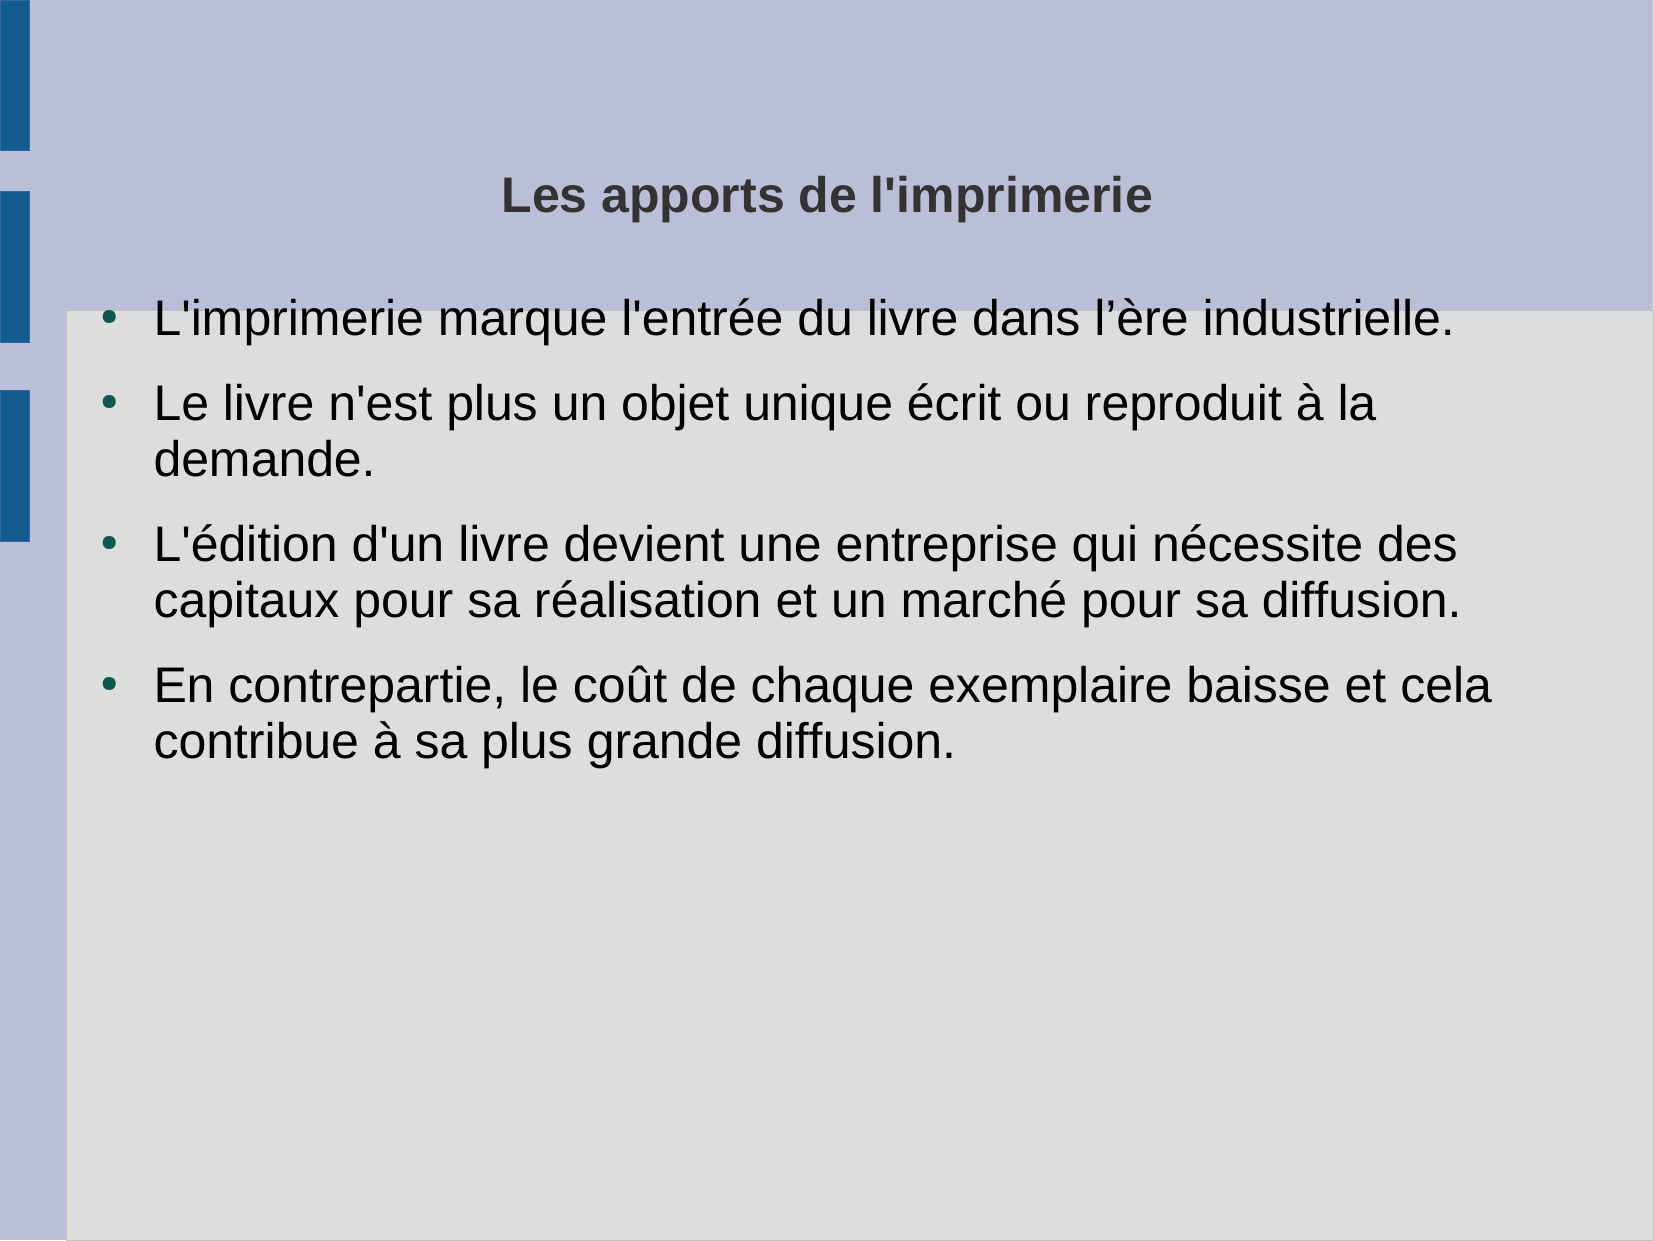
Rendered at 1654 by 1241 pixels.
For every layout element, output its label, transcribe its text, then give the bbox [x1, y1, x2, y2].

list L'imprimerie marque l'entrée du livre dans l’ère industrielle. Le livre n'est plus un objet unique écrit ou reproduit à la demande. L'édition d'un livre devient une entreprise qui nécessite des capitaux pour sa réalisation et un marché pour sa diffusion. En contrepartie, le coût de chaque exemplaire baisse et cela contribue à sa plus grande diffusion. [82, 290, 1571, 1127]
title Les apports de l'imprimerie [121, 91, 1534, 290]
